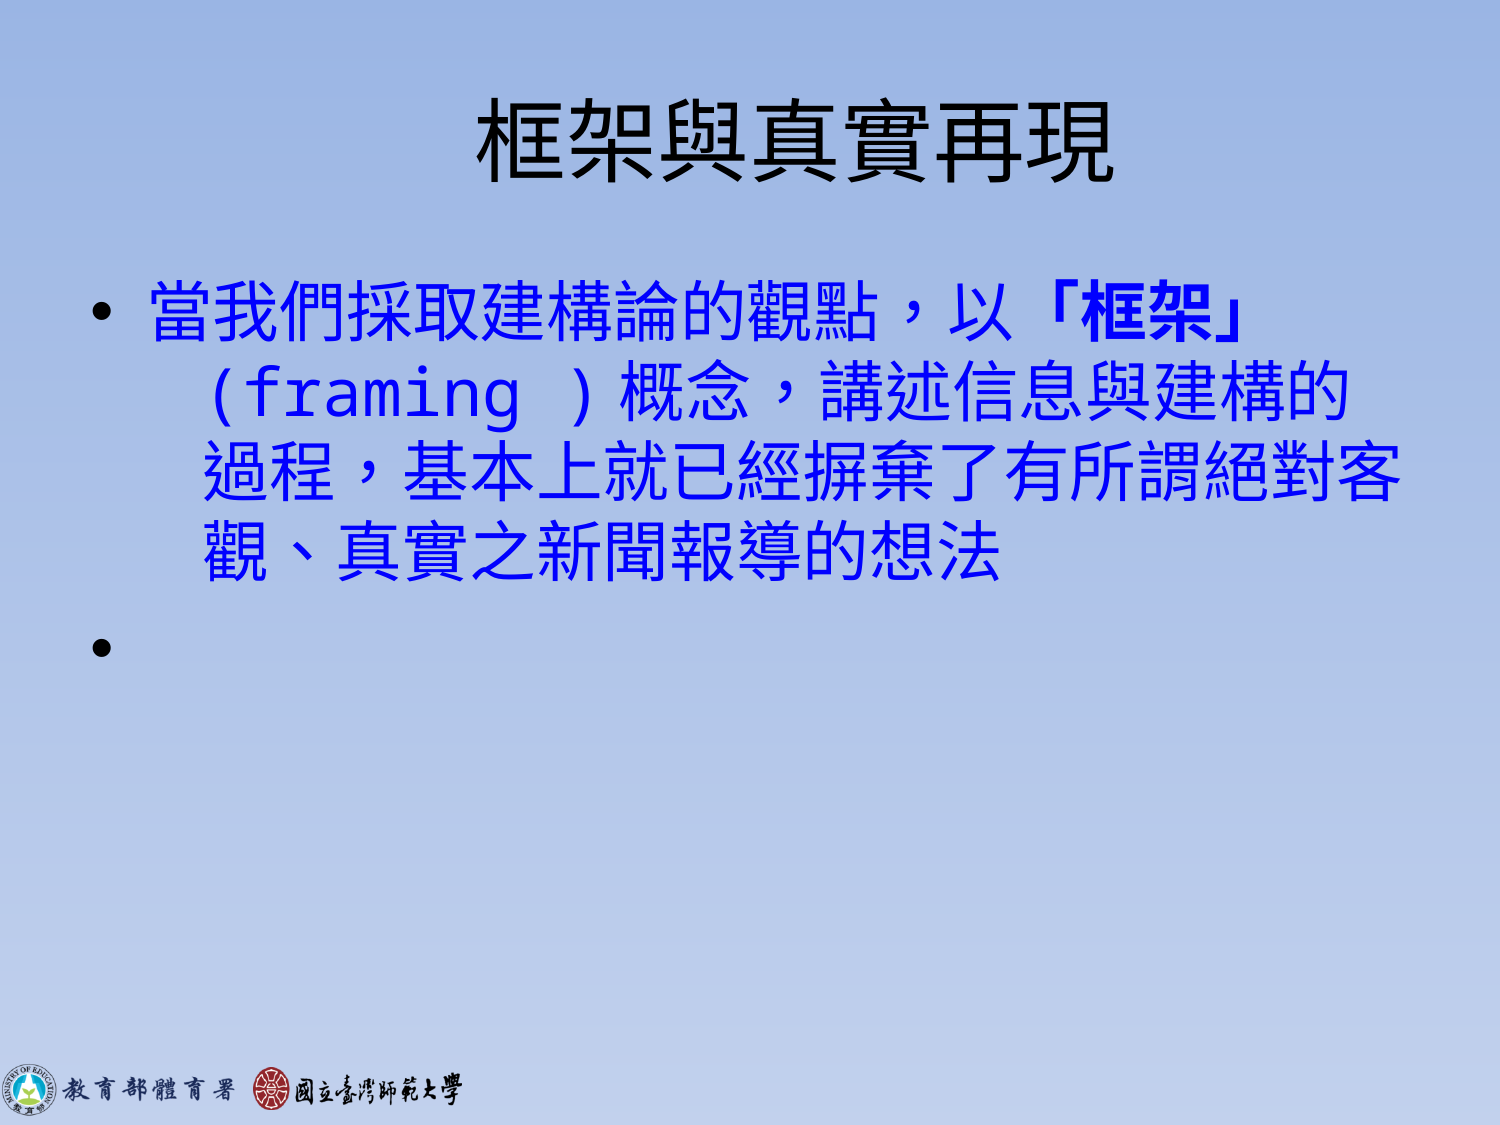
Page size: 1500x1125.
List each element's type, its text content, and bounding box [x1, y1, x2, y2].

list 當我們採取建構論的觀點，以「框架」(framing )概念，講述信息與建構的過程，基本上就已經摒棄了有所謂絕對客觀、真實之新聞報導的想法 [75, 262, 1426, 1005]
title 框架與真實再現 [75, 45, 1426, 233]
